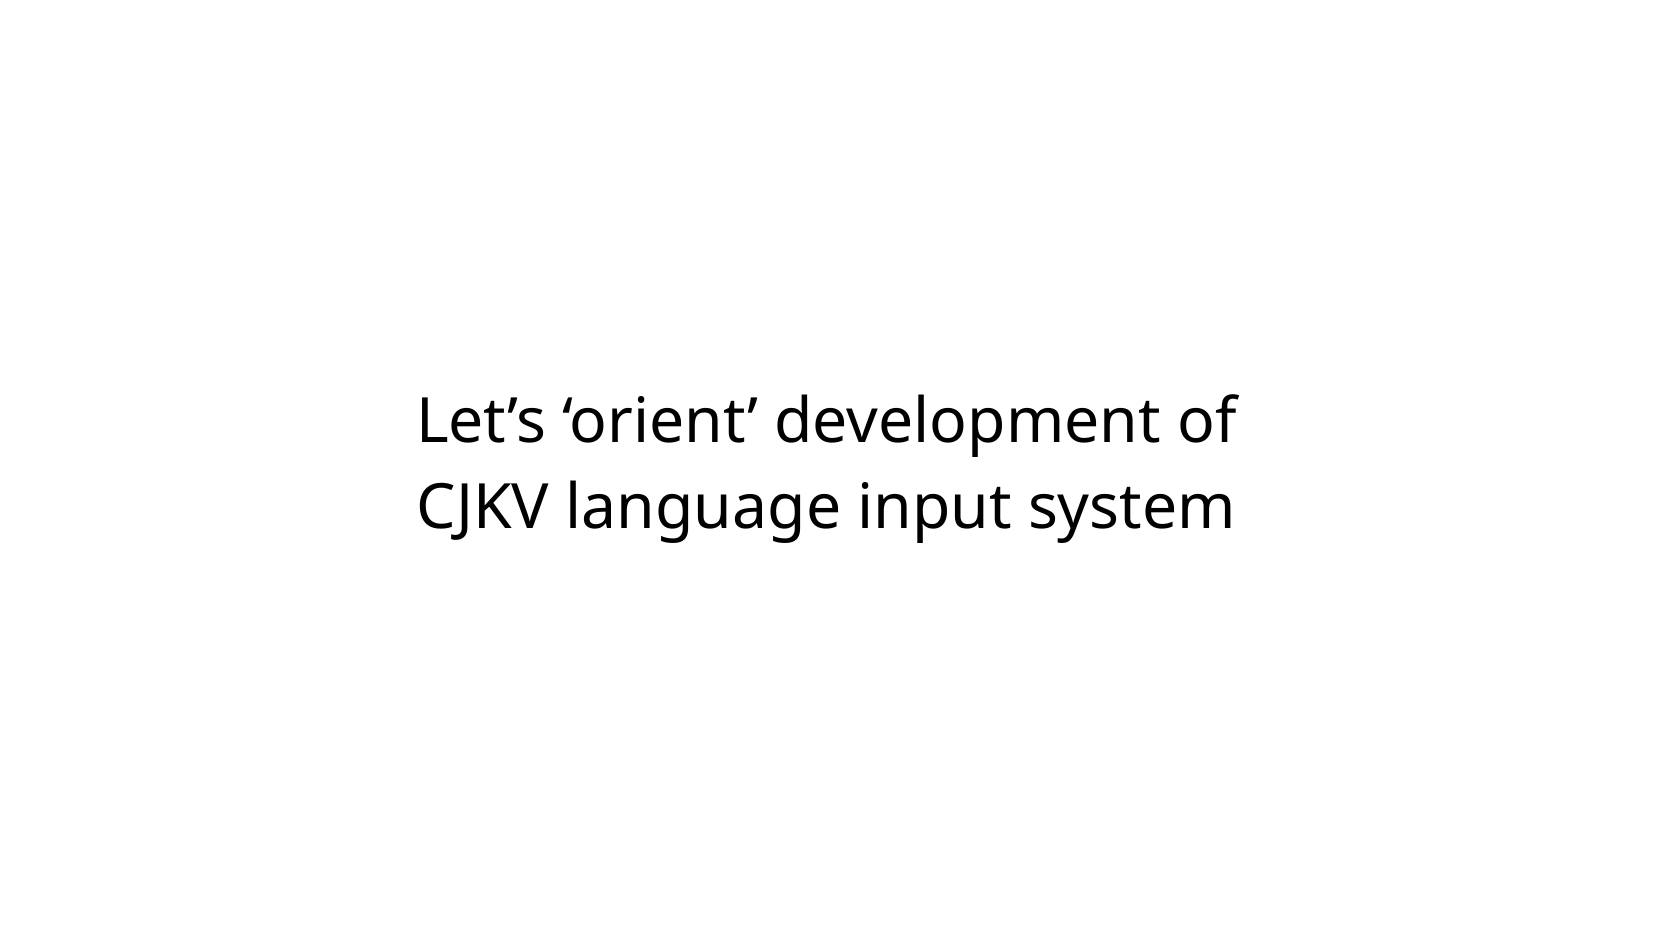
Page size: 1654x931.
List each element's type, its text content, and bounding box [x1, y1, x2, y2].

text_box Let’s ‘orient’ development of CJKV language input system [82, 110, 1571, 931]
